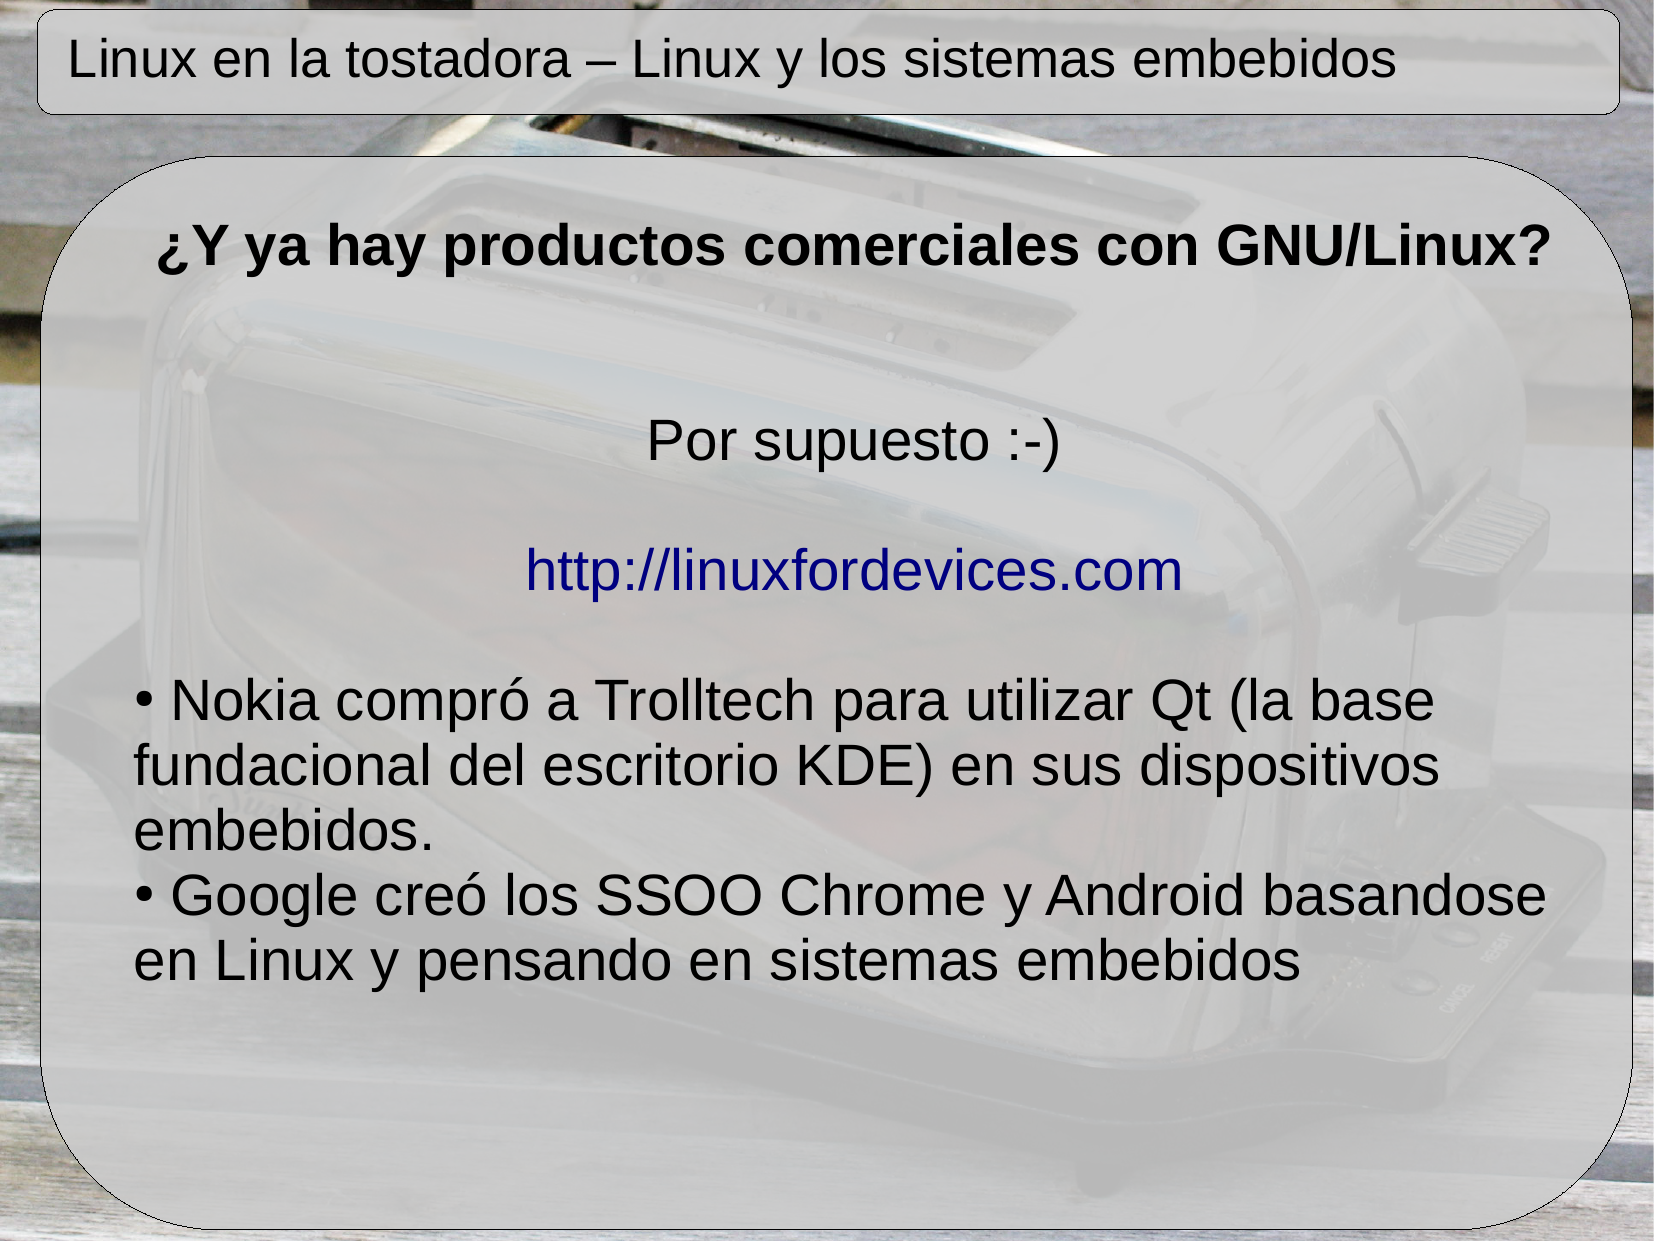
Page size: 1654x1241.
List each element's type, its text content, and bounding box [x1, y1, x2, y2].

text_box [37, 9, 1620, 115]
text_box [40, 156, 1633, 1230]
text_box ¿Y ya hay productos comerciales con GNU/Linux? Por supuesto :-) http://linuxfordevices.com Nokia compró a Trolltech para utilizar Qt (la base fundacional del escritorio KDE) en sus dispositivos embebidos. Google creó los SSOO Chrome y Android basandose en Linux y pensando en sistemas embebidos [118, 205, 1591, 1137]
text_box Linux en la tostadora – Linux y los sistemas embebidos [53, 20, 1572, 97]
picture [0, 0, 1654, 1241]
